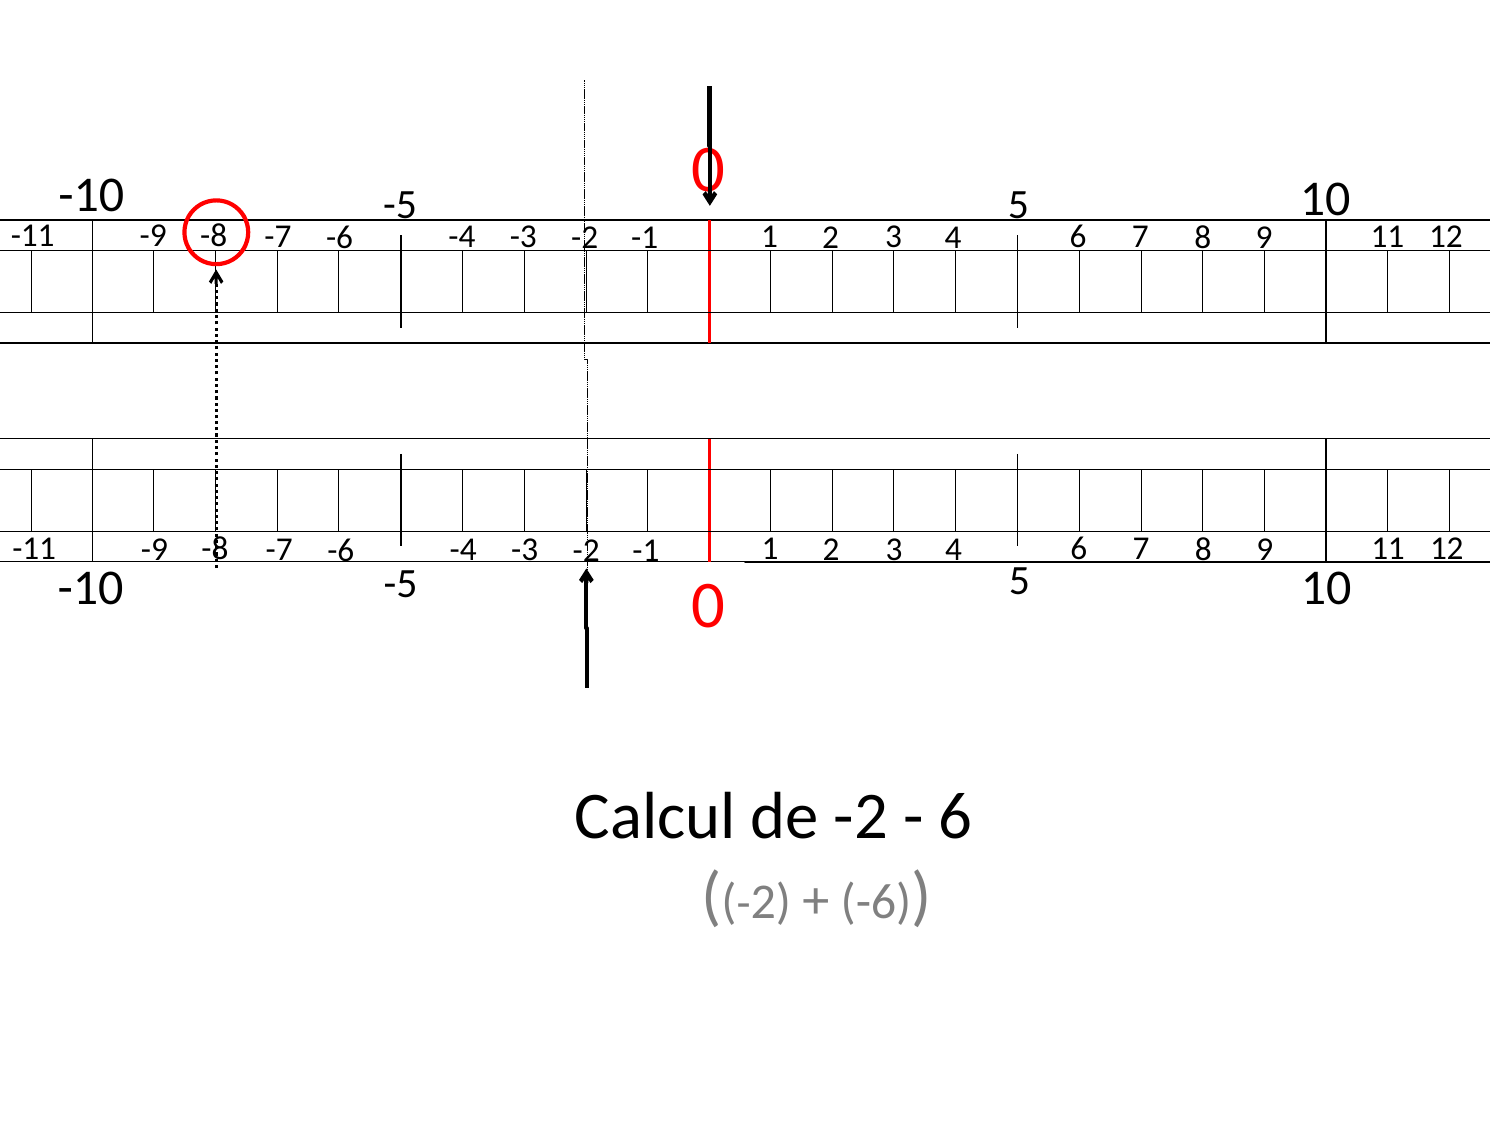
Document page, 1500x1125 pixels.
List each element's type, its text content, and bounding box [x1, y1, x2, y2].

text_box -8 [201, 526, 236, 567]
text_box -11 [12, 525, 63, 566]
text_box 11 [1371, 525, 1414, 566]
text_box 0 [677, 117, 728, 213]
text_box 8 [1199, 539, 1206, 547]
text_box -2 [585, 214, 608, 255]
text_box -2 [588, 542, 594, 554]
text_box 0 [698, 152, 708, 187]
text_box 8 [1198, 550, 1207, 558]
text_box -4 [449, 526, 485, 567]
text_box 12 [1429, 526, 1474, 567]
text_box 3 [884, 214, 915, 255]
text_box 5 [1008, 552, 1038, 603]
text_box 1 [761, 525, 791, 566]
text_box 6 [1070, 525, 1100, 566]
text_box 3 [885, 526, 915, 567]
text_box 10 [1300, 554, 1378, 615]
text_box -7 [265, 527, 300, 568]
text_box -3 [511, 527, 547, 568]
text_box -8 [200, 213, 235, 254]
text_box -10 [58, 161, 136, 222]
text_box -5 [383, 555, 422, 606]
text_box -2 [571, 214, 584, 255]
text_box -10 [57, 554, 135, 615]
text_box 2 [822, 215, 852, 256]
text_box 5 [1007, 176, 1038, 227]
text_box 10 [1300, 165, 1378, 226]
text_box -2 [585, 229, 593, 243]
text_box 9 [1255, 215, 1285, 256]
text_box 2 [822, 527, 852, 568]
text_box 4 [944, 214, 974, 255]
text_box -1 [631, 215, 670, 255]
text_box 7 [1131, 214, 1162, 255]
text_box -9 [139, 213, 175, 254]
text_box 8 [1194, 214, 1224, 255]
text_box 12 [1429, 214, 1473, 255]
text_box 6 [1069, 213, 1099, 254]
text_box 8 [1195, 526, 1225, 567]
text_box 4 [945, 526, 975, 567]
text_box -6 [327, 527, 360, 568]
text_box -11 [10, 212, 62, 253]
text_box 11 [1370, 213, 1413, 254]
text_box -9 [140, 526, 176, 567]
text_box 7 [1132, 526, 1162, 567]
text_box -1 [632, 527, 671, 568]
text_box -4 [448, 213, 484, 254]
text_box 9 [1256, 527, 1286, 568]
text_box 0 [676, 553, 728, 649]
text_box -2 [588, 527, 609, 568]
text_box Calcul de -2 - 6 ((-2) + (-6)) [559, 764, 1074, 1020]
text_box 1 [761, 213, 791, 254]
text_box -7 [264, 214, 299, 255]
text_box -3 [509, 214, 546, 255]
text_box -5 [383, 176, 422, 227]
text_box 0 [712, 154, 717, 185]
text_box -6 [325, 214, 358, 255]
text_box -2 [572, 527, 587, 568]
